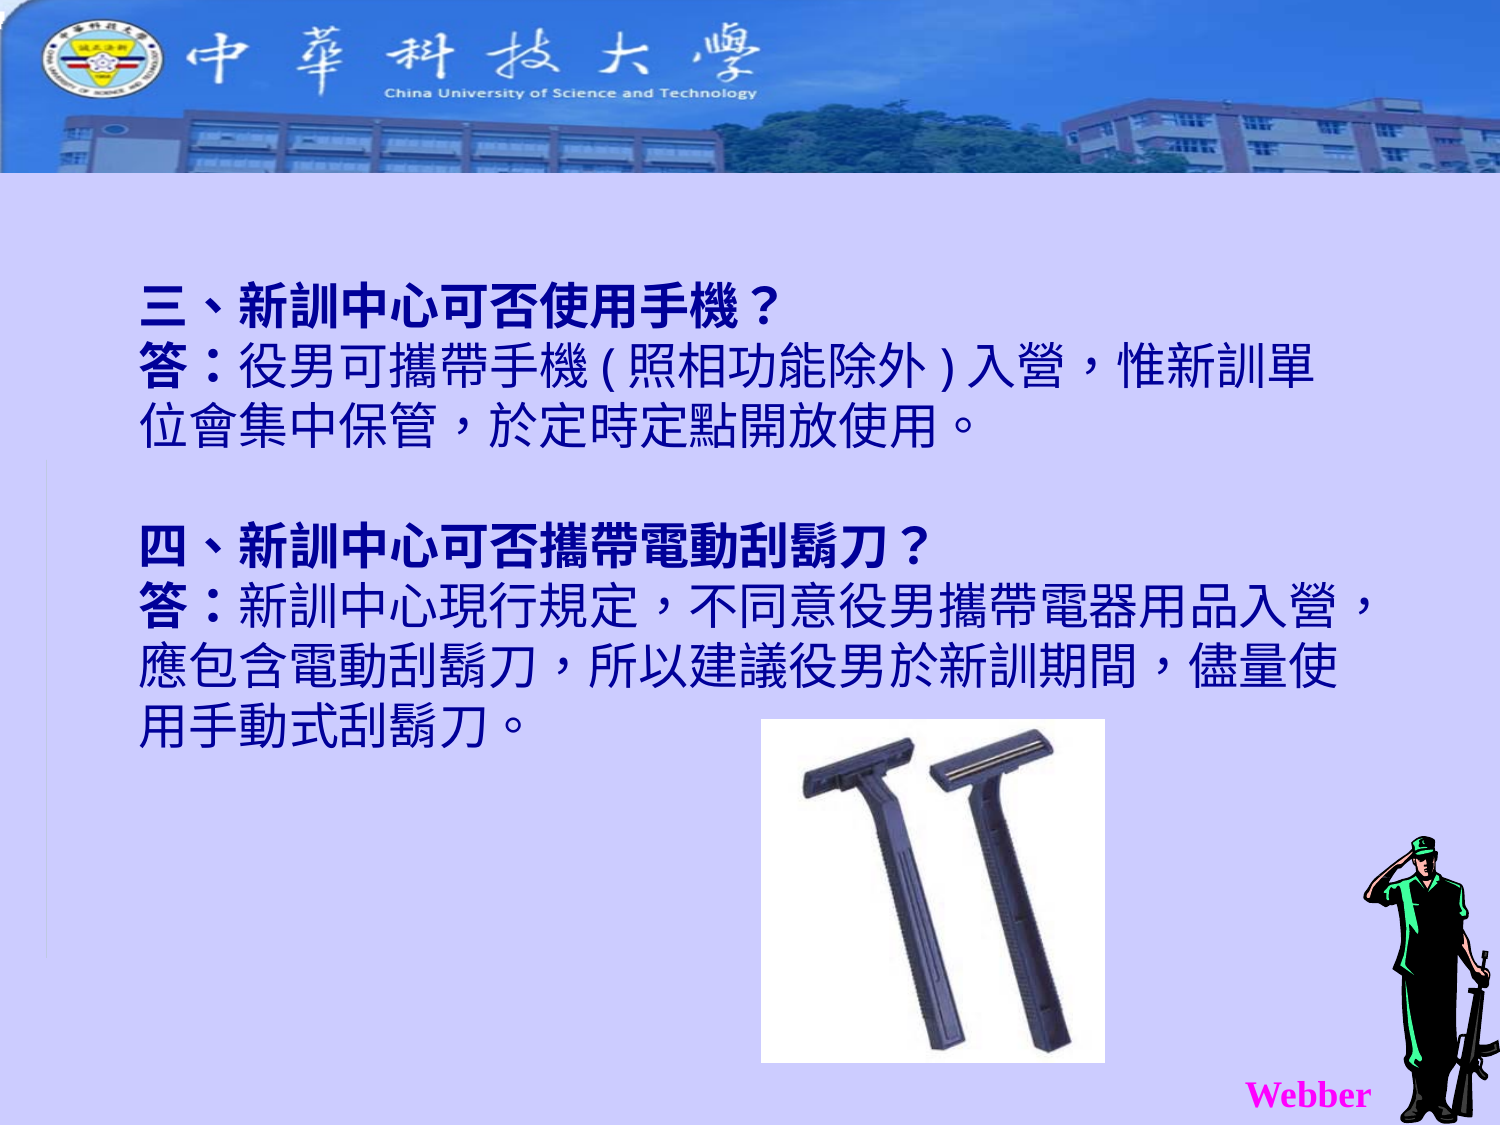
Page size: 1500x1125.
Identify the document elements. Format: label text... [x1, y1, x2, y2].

text_box 三、新訓中心可否使用手機？ 答：役男可攜帶手機(照相功能除外)入營，惟新訓單位會集中保管，於定時定點開放使用。 四、新訓中心可否攜帶電動刮鬍刀？ 答：新訓中心現行規定，不同意役男攜帶電器用品入營，應包含電動刮鬍刀，所以建議役男於新訓期間，儘量使用手動式刮鬍刀。 [124, 267, 1363, 762]
picture [0, 0, 1500, 173]
text_box Webber [1229, 1062, 1407, 1123]
picture [761, 719, 1105, 1063]
picture [1363, 835, 1500, 1125]
